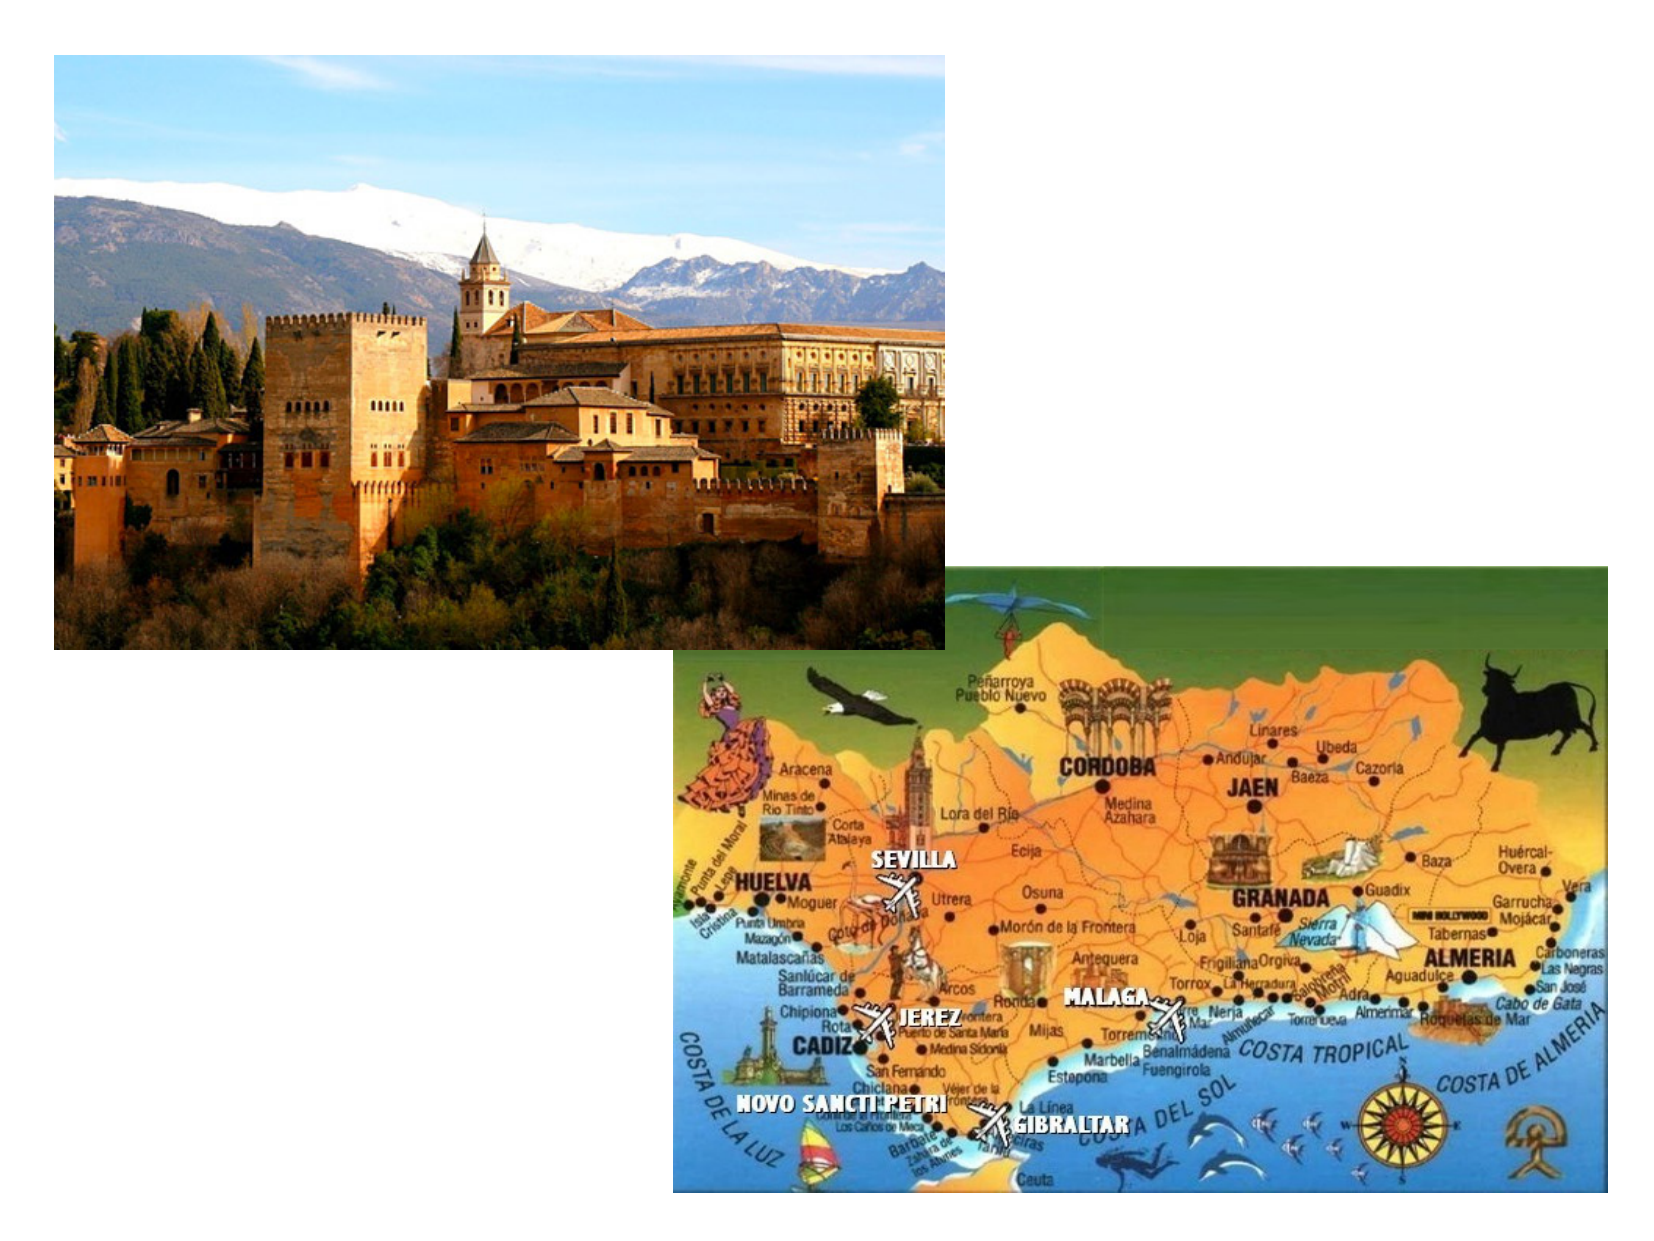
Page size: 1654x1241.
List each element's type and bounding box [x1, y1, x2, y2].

picture [54, 55, 1608, 1193]
